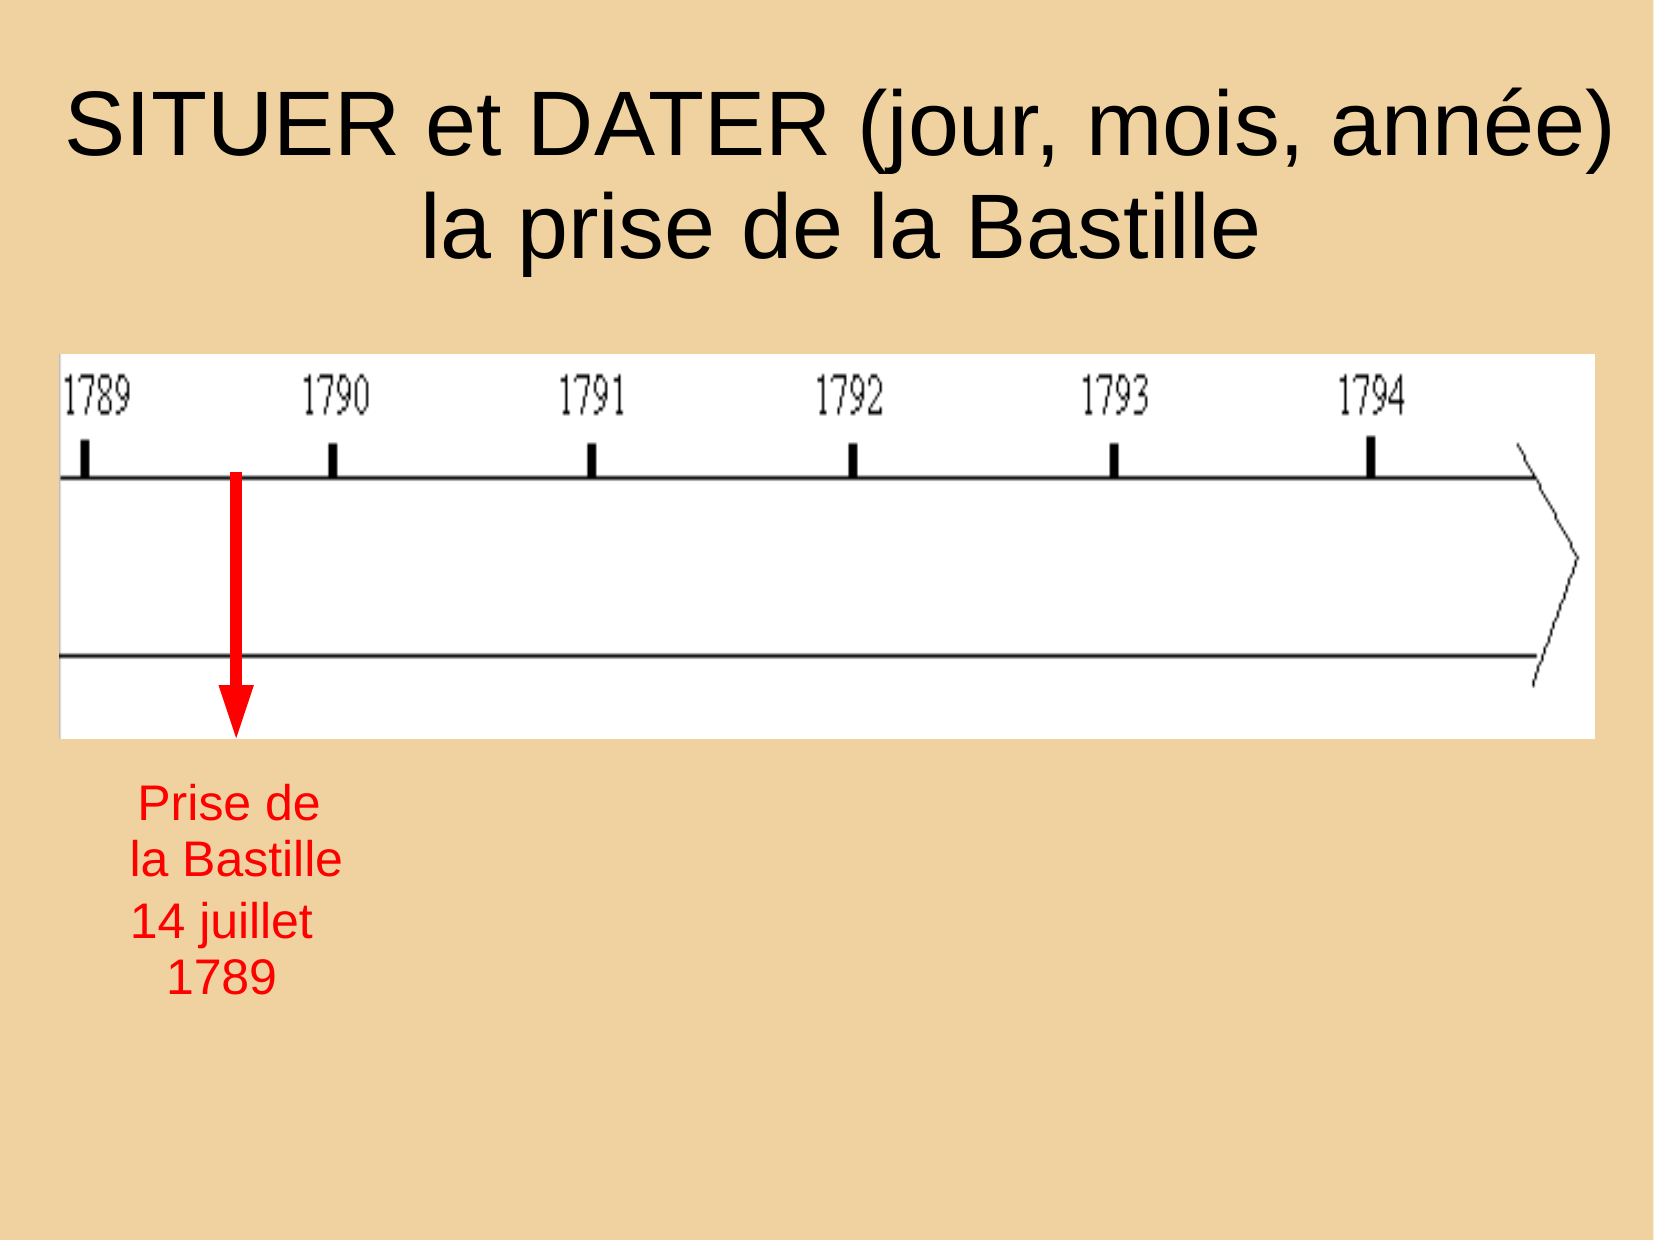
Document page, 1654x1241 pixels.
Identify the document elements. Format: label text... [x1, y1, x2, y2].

text_box Prise de la Bastille [59, 767, 414, 945]
picture [59, 354, 1595, 739]
text_box SITUER et DATER (jour, mois, année) la prise de la Bastille [29, 65, 1654, 286]
text_box 14 juillet 1789 [59, 945, 384, 1013]
